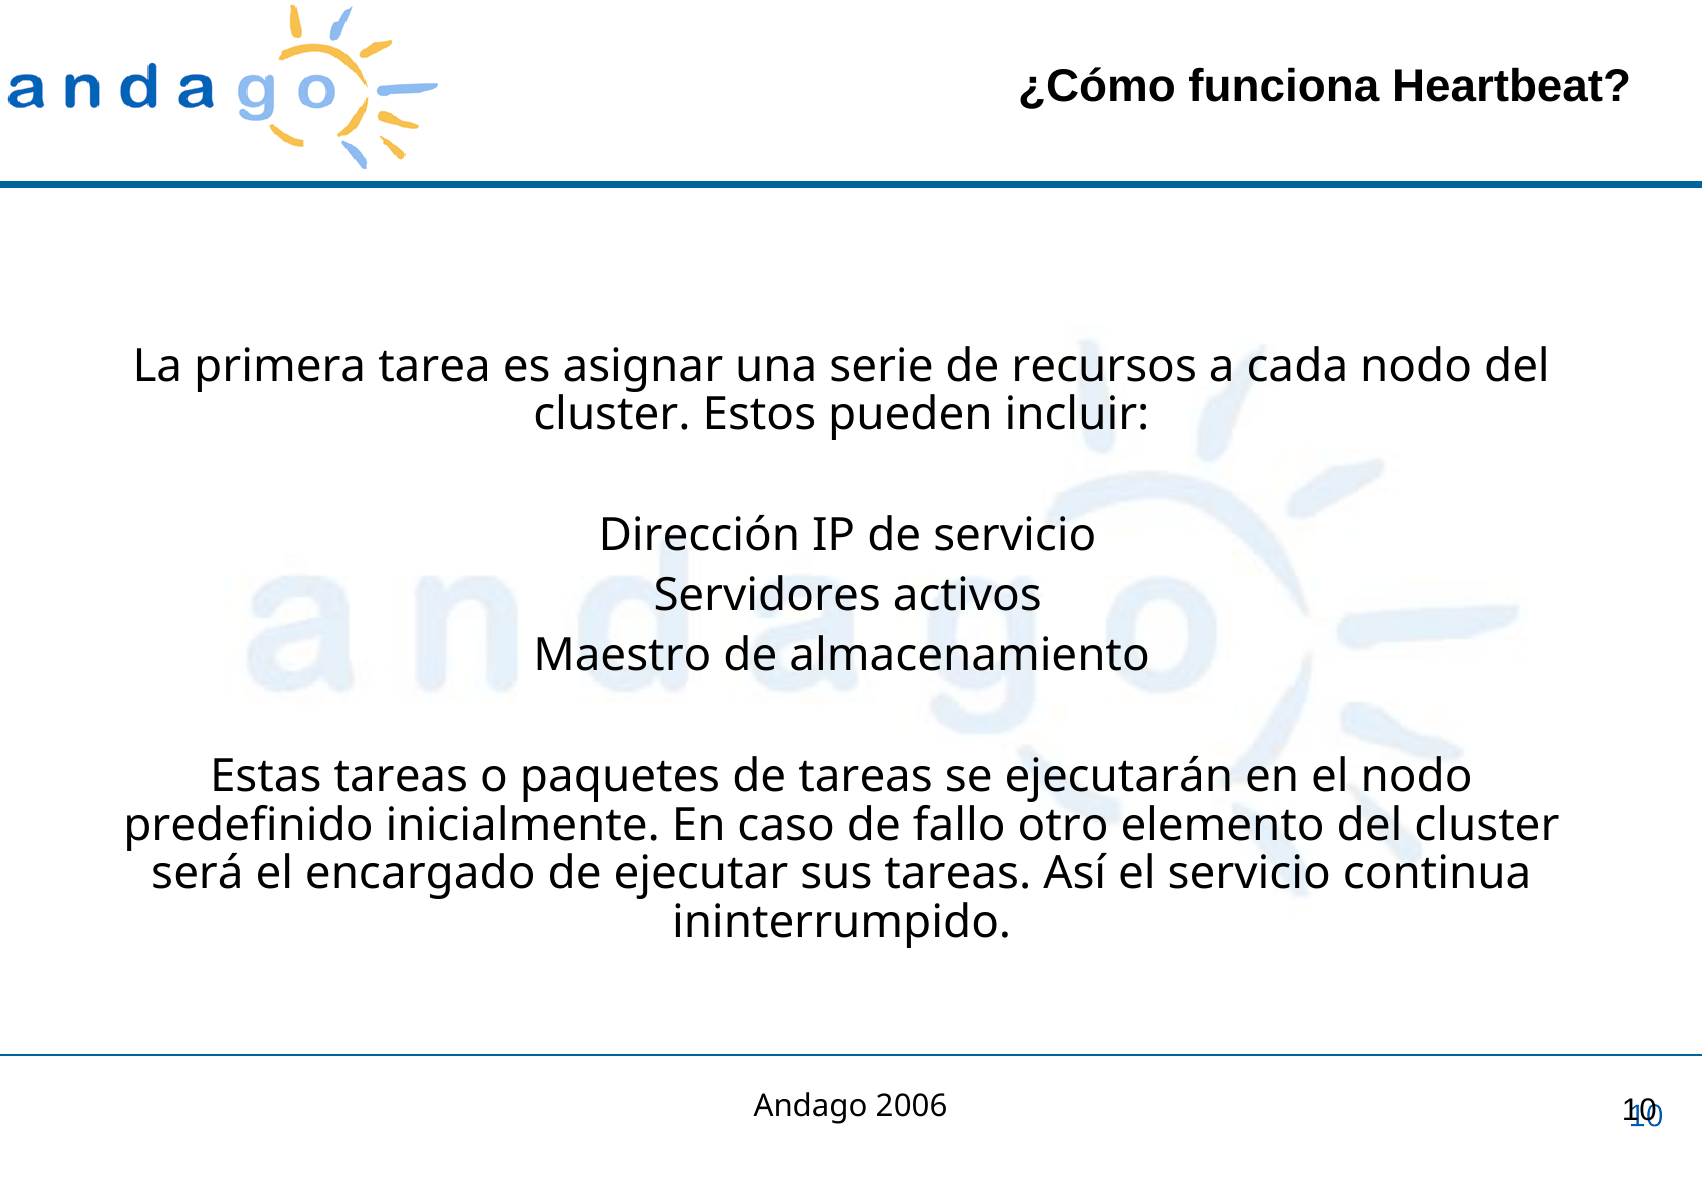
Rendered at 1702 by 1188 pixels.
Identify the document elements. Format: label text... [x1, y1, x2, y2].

subtitle La primera tarea es asignar una serie de recursos a cada nodo del cluster. Estos pueden incluir: Dirección IP de servicio Servidores activos Maestro de almacenamiento Estas tareas o paquetes de tareas se ejecutarán en el nodo predefinido inicialmente. En caso de fallo otro elemento del cluster será el encargado de ejecutar sus tareas. Así el servicio continua ininterrumpido. [118, 288, 1566, 1002]
picture [0, 0, 255, 175]
title ¿Cómo funciona Heartbeat? [255, 0, 1702, 188]
